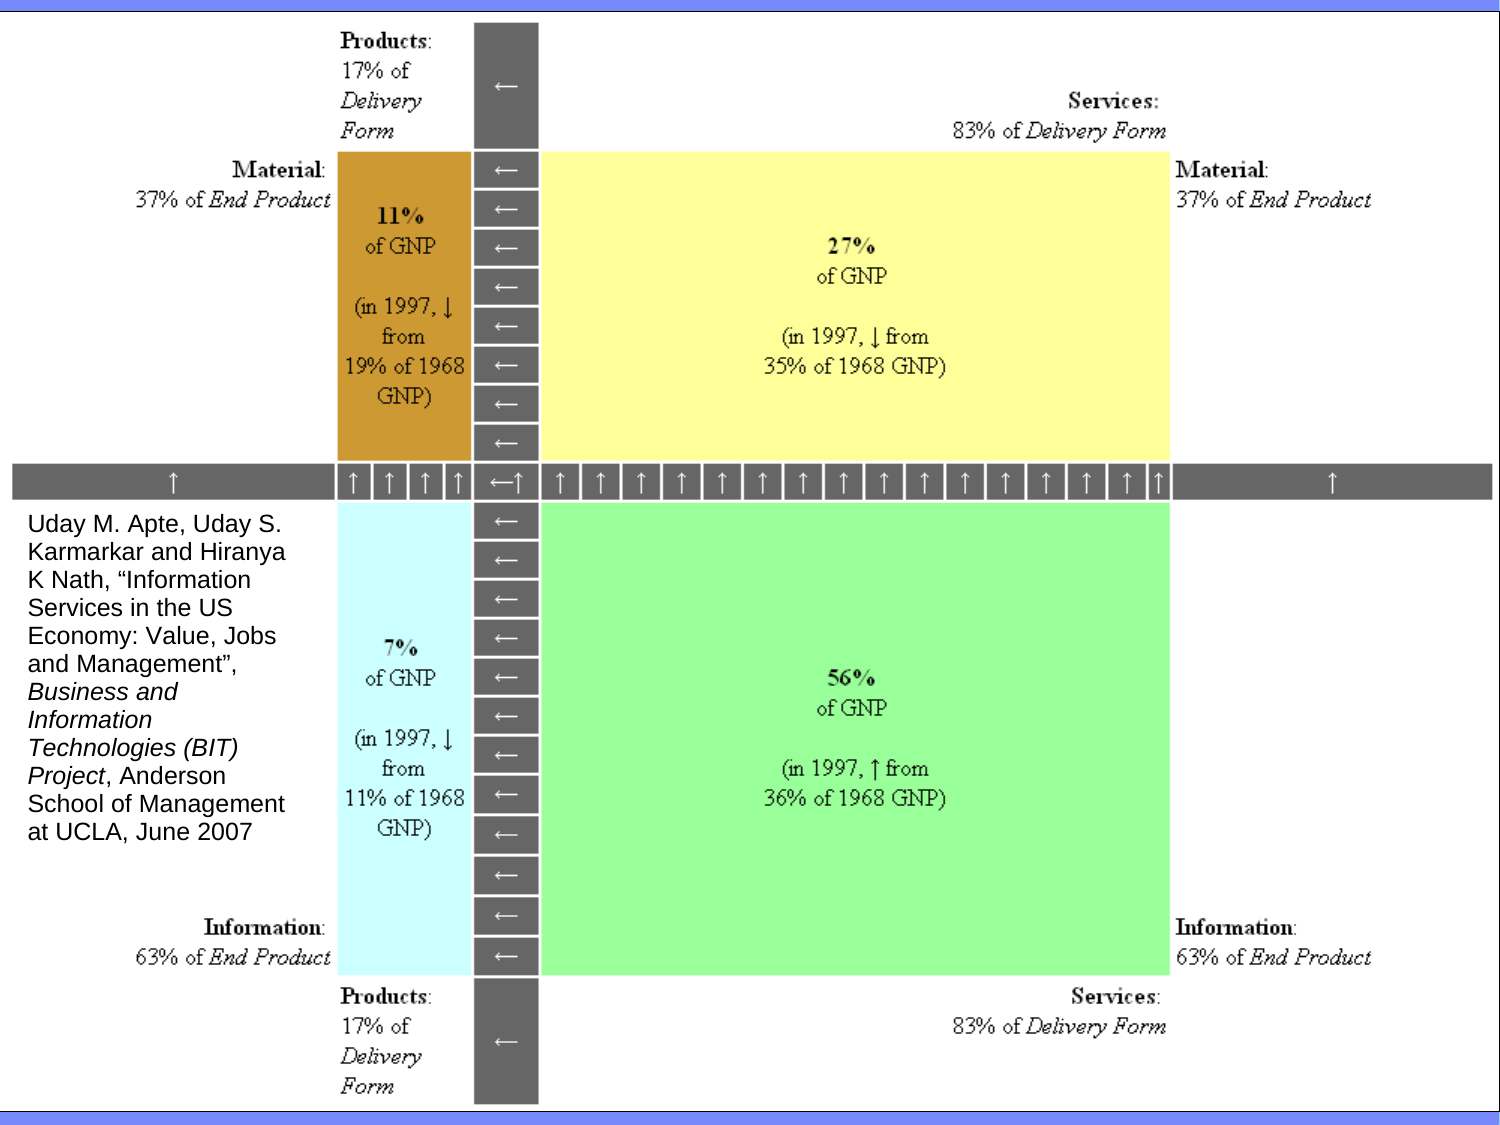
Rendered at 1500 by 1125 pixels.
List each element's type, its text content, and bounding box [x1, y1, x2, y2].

picture [0, 11, 1500, 1112]
text_box Uday M. Apte, Uday S. Karmarkar and Hiranya K Nath, “Information Services in the US Economy: Value, Jobs and Management”, Business and Information Technologies (BIT) Project, Anderson School of Management at UCLA, June 2007 [12, 502, 316, 862]
